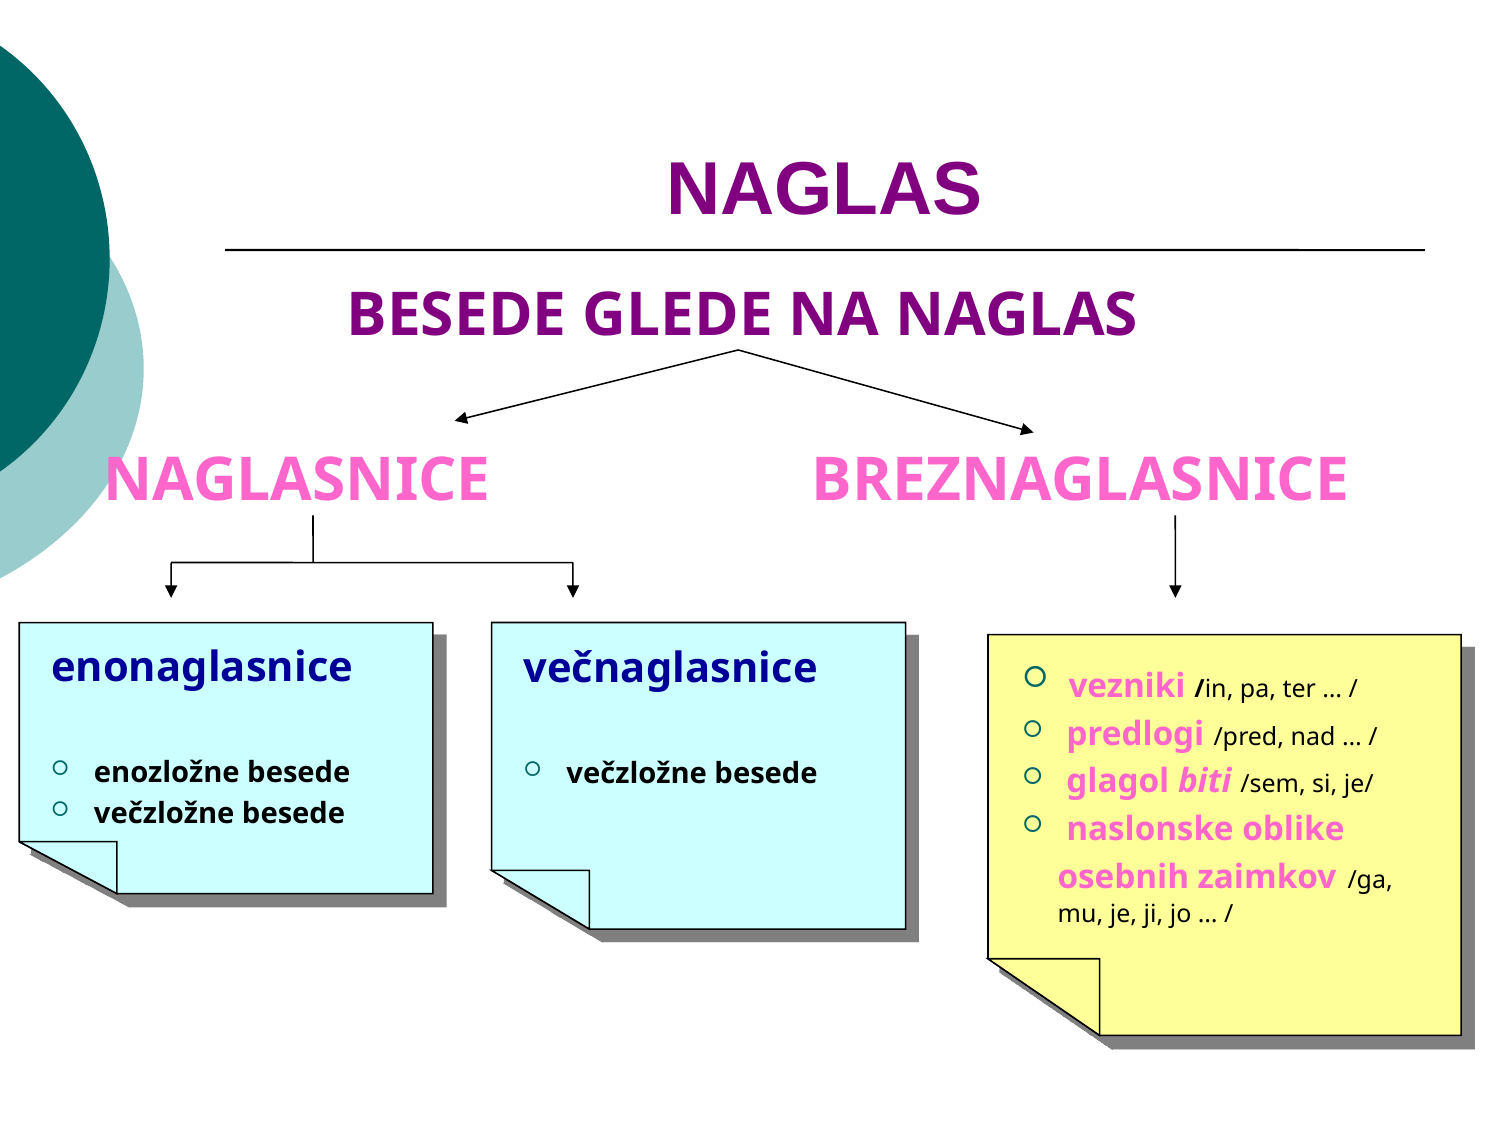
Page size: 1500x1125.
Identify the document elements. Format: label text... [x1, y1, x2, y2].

list BESEDE GLEDE NA NAGLAS [331, 267, 1294, 377]
text_box večnaglasnice večzložne besede [491, 622, 906, 930]
text_box vezniki /in, pa, ter … / predlogi /pred, nad … / glagol biti /sem, si, je/ naslonske oblike osebnih zaimkov /ga, mu, je, ji, jo … / [987, 634, 1462, 1036]
text_box NAGLASNICE [88, 432, 597, 542]
text_box BREZNAGLASNICE [797, 432, 1471, 542]
list BESEDE GLEDE NA NAGLAS [638, 351, 828, 377]
title NAGLAS [224, 49, 1425, 237]
text_box enonaglasnice enozložne besede večzložne besede [19, 622, 433, 894]
